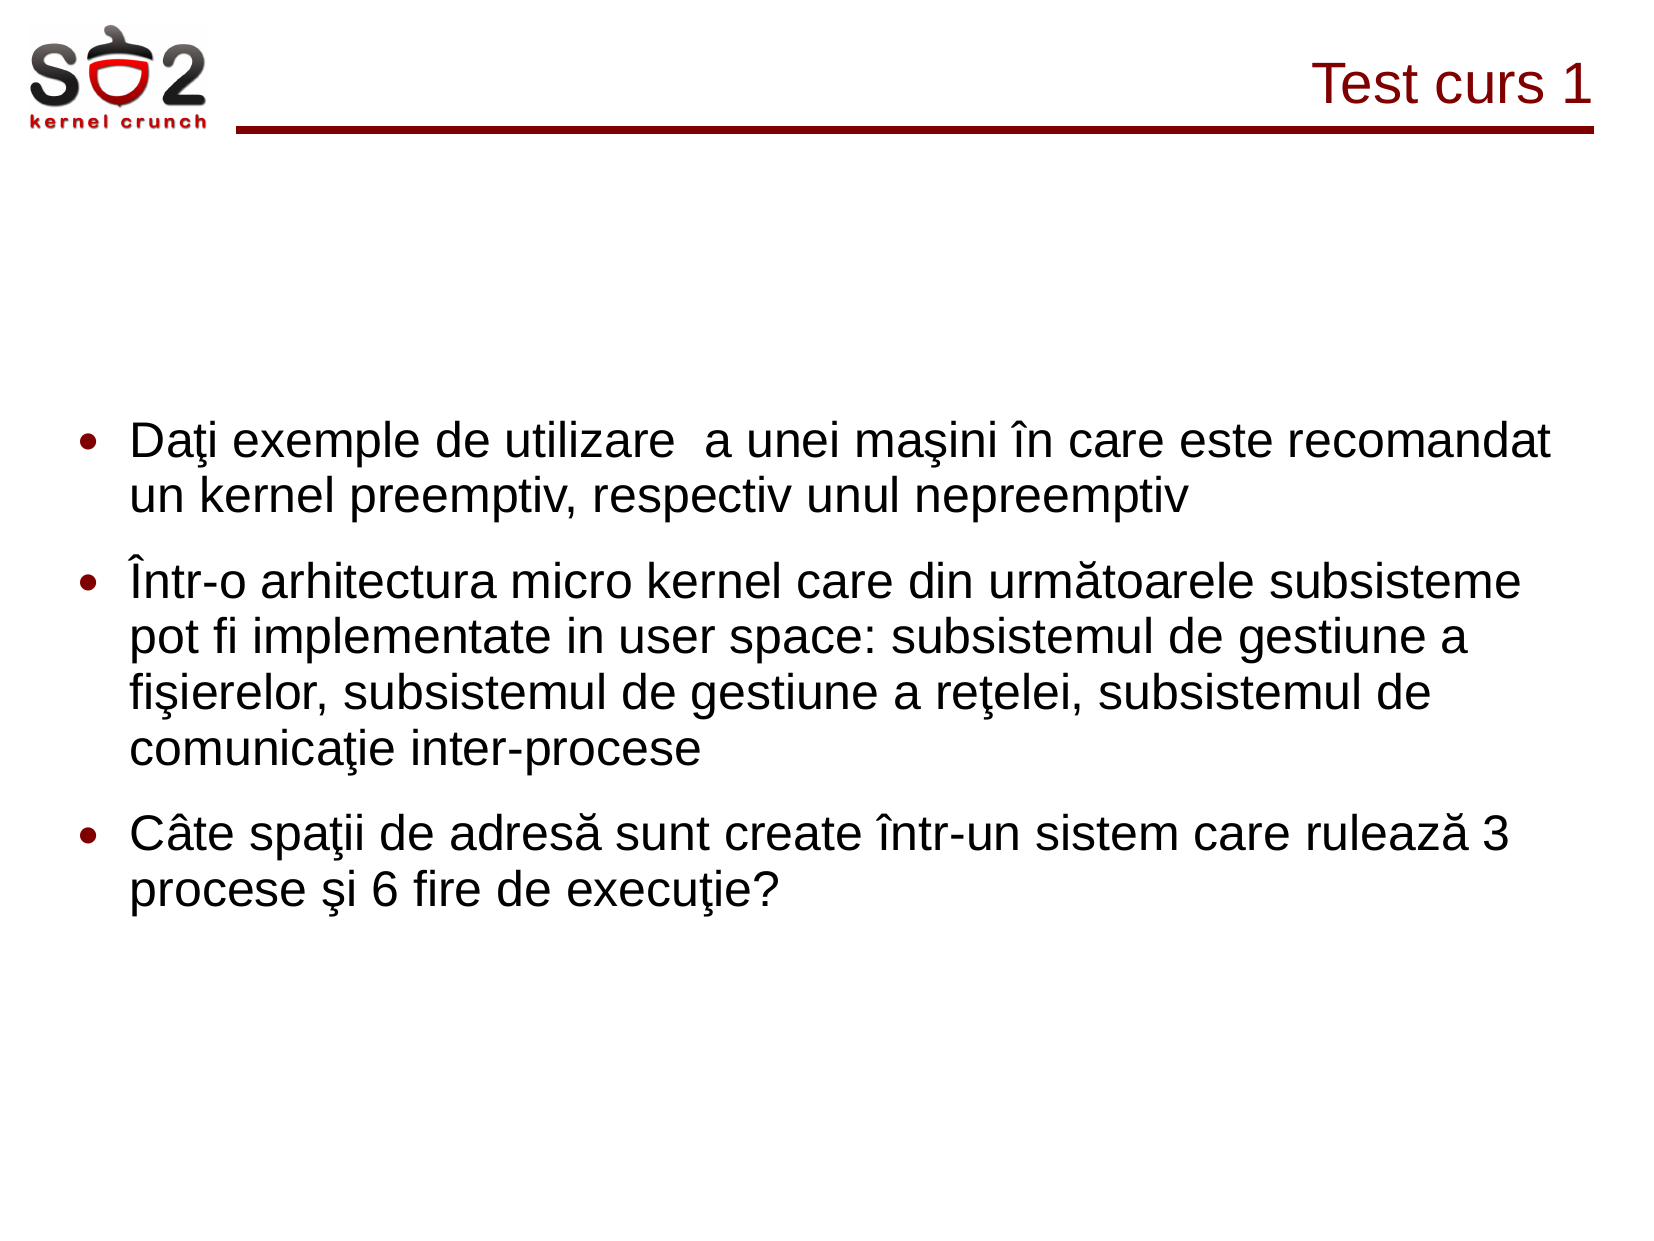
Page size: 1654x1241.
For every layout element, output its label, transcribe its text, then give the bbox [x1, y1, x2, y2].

picture [29, 23, 207, 130]
title Test curs 1 [236, 49, 1595, 119]
list Daţi exemple de utilizare a unei maşini în care este recomandat un kernel preemptiv, respectiv unul nepreemptiv Într-o arhitectura micro kernel care din următoarele subsisteme pot fi implementate in user space: subsistemul de gestiune a fişierelor, subsistemul de gestiune a reţelei, subsistemul de comunicaţie inter-procese Câte spaţii de adresă sunt create într-un sistem care rulează 3 procese şi 6 fire de execuţie? [59, 184, 1595, 1145]
